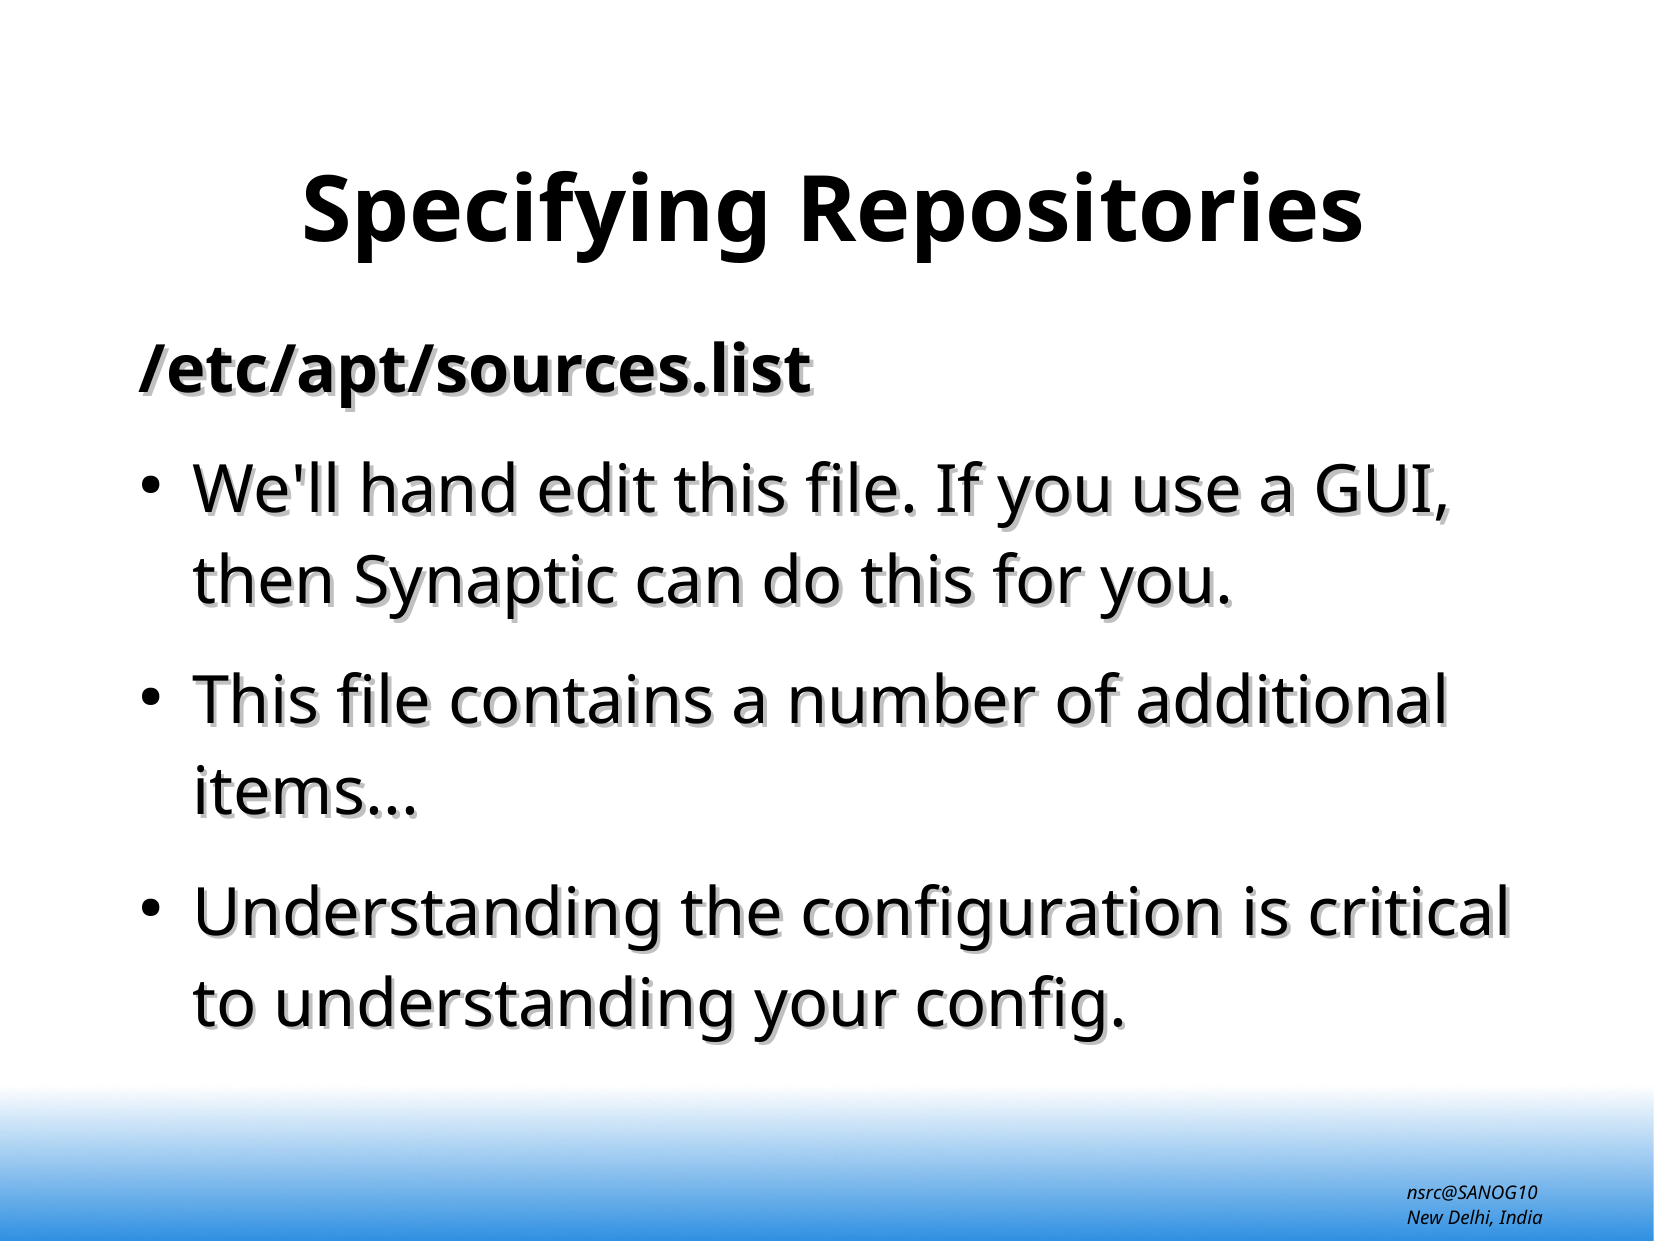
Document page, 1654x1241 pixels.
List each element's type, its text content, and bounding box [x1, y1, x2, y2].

title Specifying Repositories [109, 102, 1558, 310]
picture [0, 1083, 1654, 1241]
list /etc/apt/sources.list We'll hand edit this file. If you use a GUI, then Synaptic can do this for you. This file contains a number of additional items... Understanding the configuration is critical to understanding your config. [121, 321, 1534, 1104]
